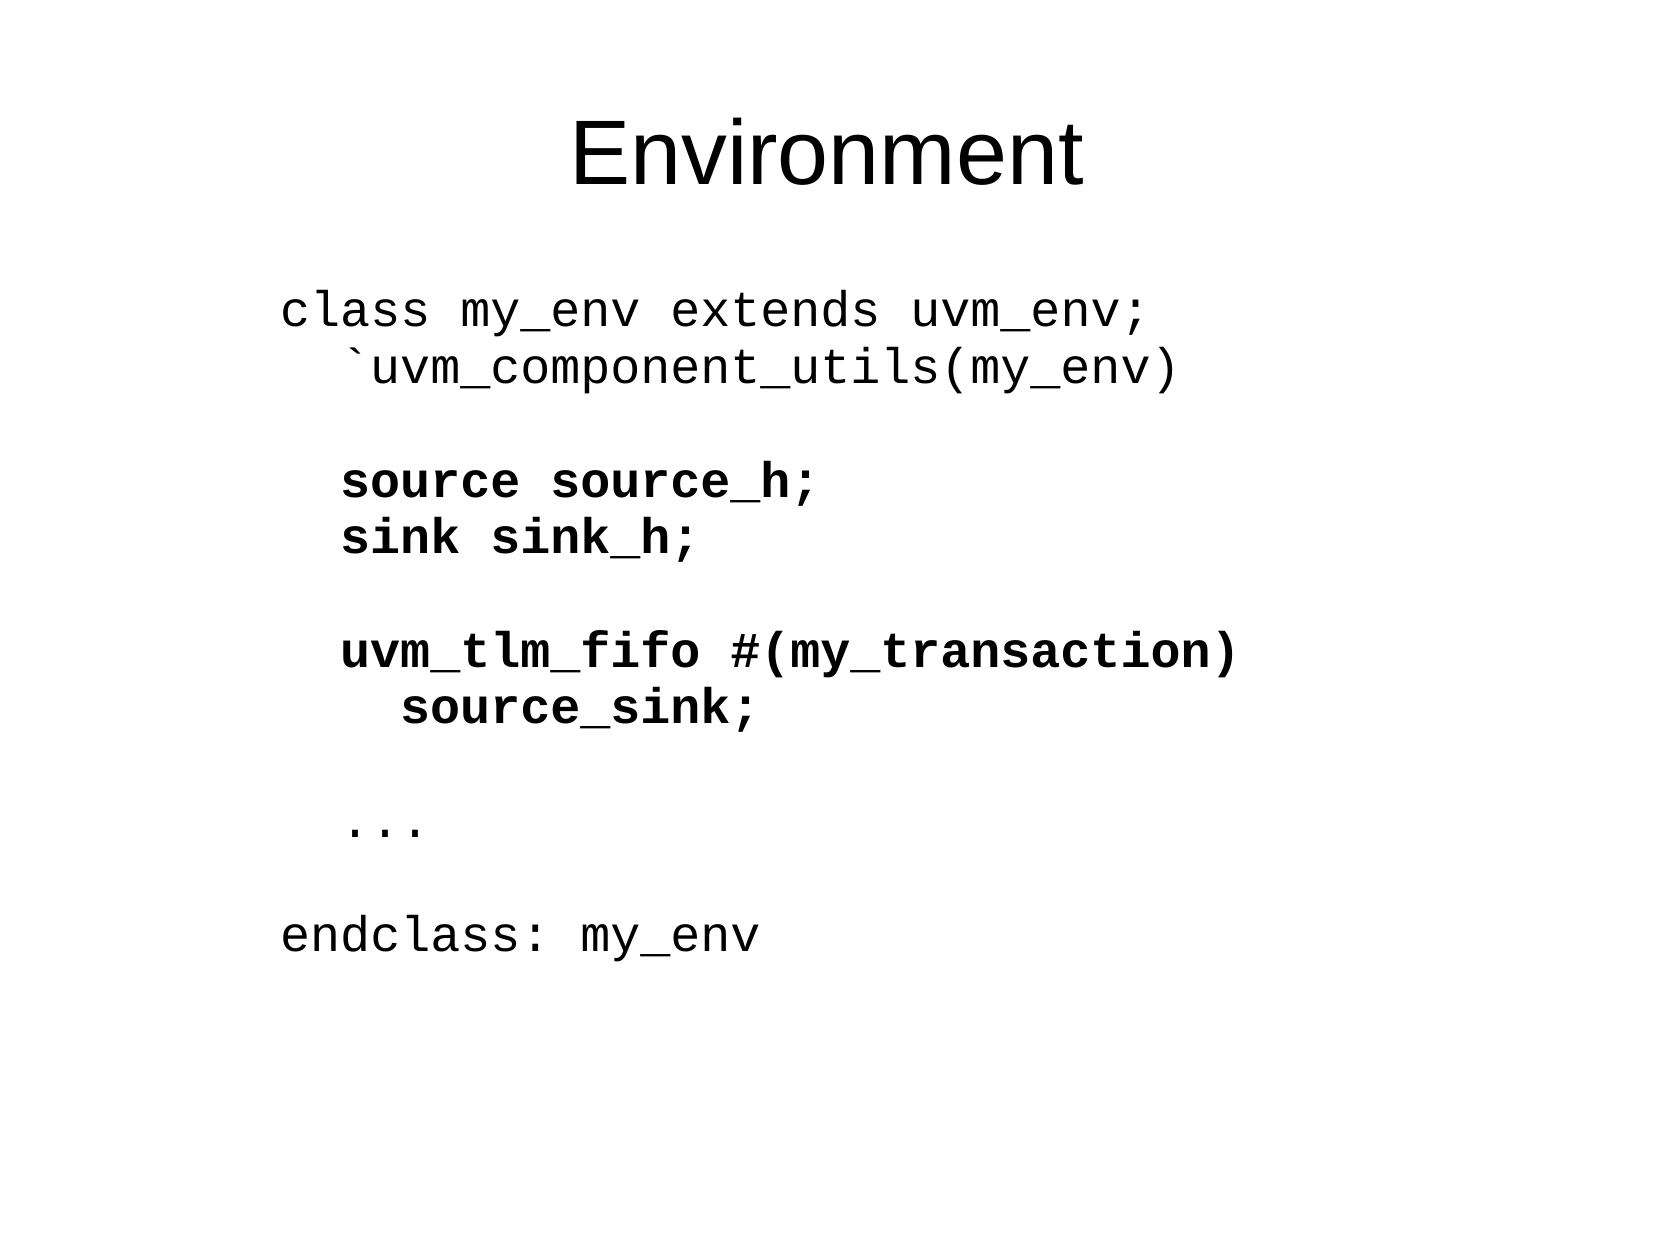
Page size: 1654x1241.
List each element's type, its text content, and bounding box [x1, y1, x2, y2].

title Environment [82, 49, 1571, 257]
list class my_env extends uvm_env; `uvm_component_utils(my_env) source source_h; sink sink_h; uvm_tlm_fifo #(my_transaction) source_sink; ... endclass: my_env [280, 285, 1291, 1156]
